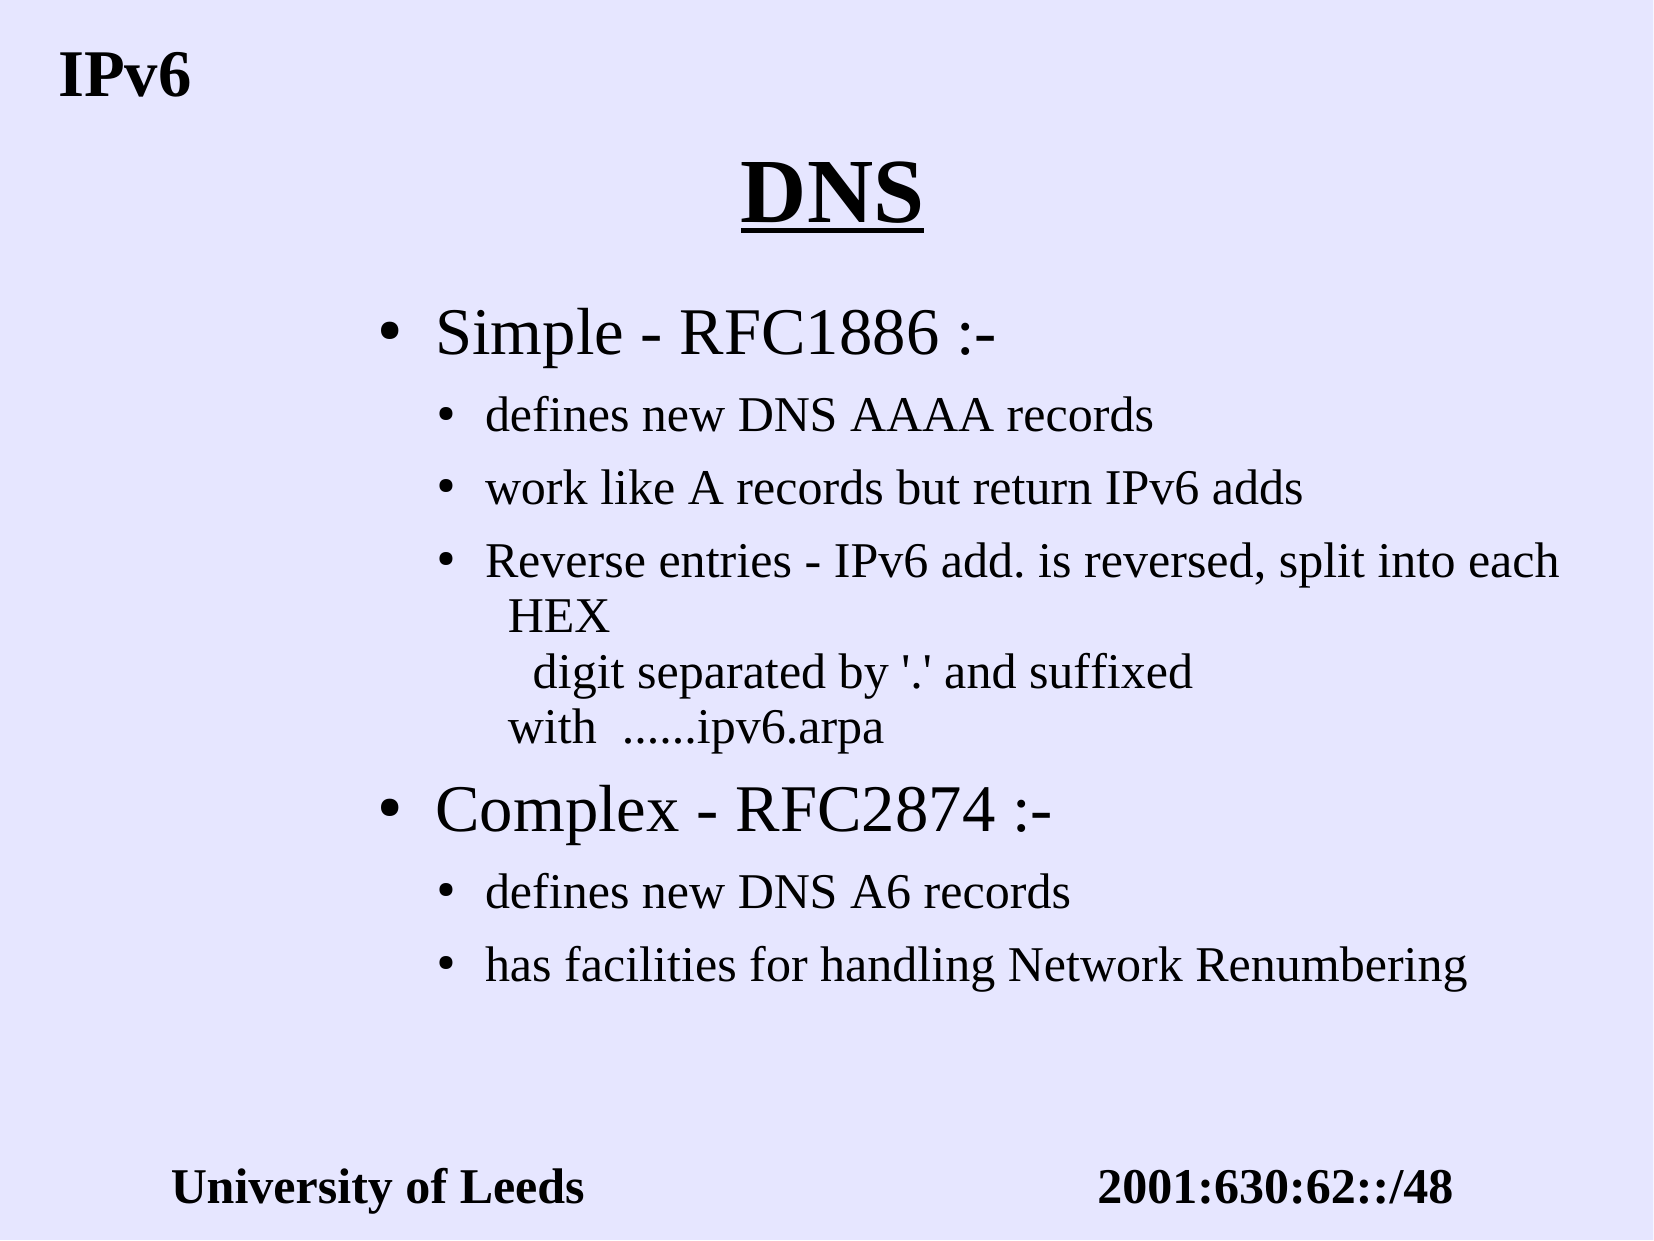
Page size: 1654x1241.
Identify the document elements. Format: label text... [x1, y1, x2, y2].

title DNS [88, 88, 1577, 296]
list Simple - RFC1886 :- defines new DNS AAAA records work like A records but return IPv6 adds Reverse entries - IPv6 add. is reversed, split into each HEX digit separated by '.' and suffixed with ......ipv6.arpa Complex - RFC2874 :- defines new DNS A6 records has facilities for handling Network Renumbering [82, 295, 1571, 1109]
